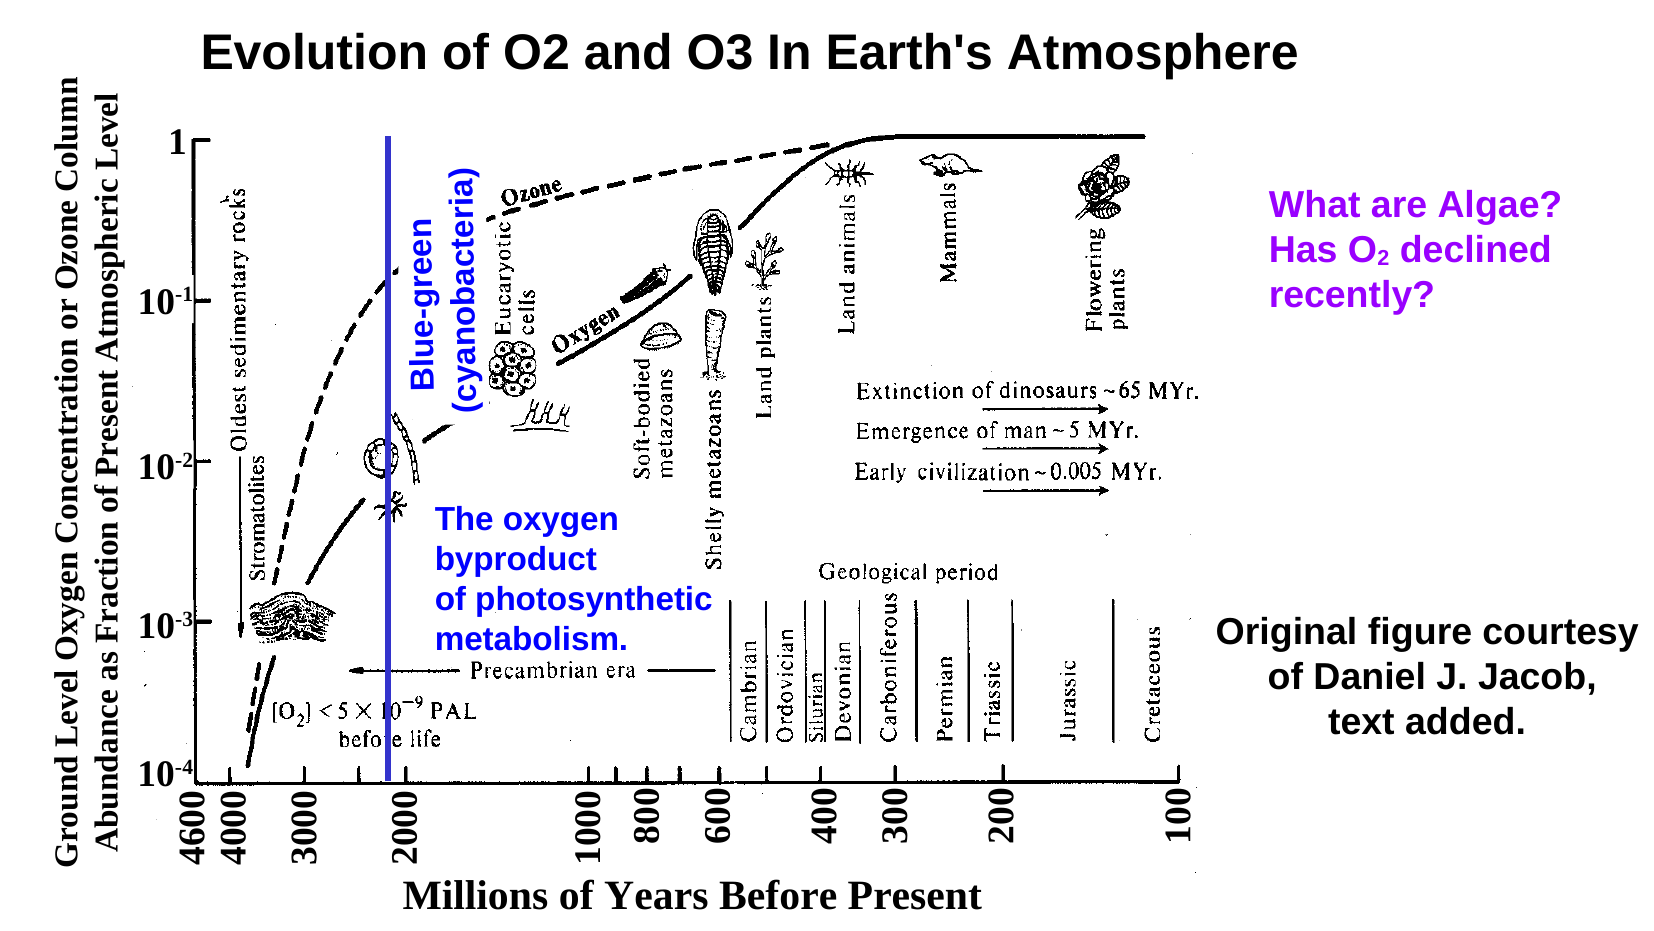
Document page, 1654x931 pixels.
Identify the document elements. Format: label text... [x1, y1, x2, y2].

text_box 1 [168, 115, 188, 164]
text_box Original figure courtesy of Daniel J. Jacob, text added. [1200, 599, 1654, 751]
text_box 300 [868, 787, 917, 845]
text_box 10-1 [137, 275, 194, 324]
text_box Blue-green Algae [396, 189, 442, 420]
text_box 3000 [277, 790, 326, 866]
text_box Millions of Years Before Present [387, 859, 998, 926]
title Evolution of O2 and O3 In Earth's Atmosphere [0, 11, 1501, 87]
text_box 400 [797, 787, 846, 845]
text_box 600 [690, 787, 739, 845]
text_box 800 [620, 787, 669, 845]
text_box What are Algae? Has O2 declined recently? [1254, 172, 1613, 323]
text_box 10-3 [137, 599, 194, 648]
text_box Ground Level Oxygen Concentration or Ozone Column Abundance as Fraction of Present Atmospheric Level [36, 62, 132, 884]
text_box 10-4 [137, 747, 194, 796]
text_box 4600 [165, 790, 206, 866]
text_box (cyanobacteria) [438, 156, 490, 425]
text_box 10-2 [137, 440, 194, 489]
text_box 2000 [377, 790, 426, 866]
text_box The oxygen byproduct of photosynthetic metabolism. [419, 489, 782, 665]
text_box 200 [974, 787, 1023, 845]
text_box 100 [1151, 787, 1200, 845]
text_box 1000 [560, 790, 610, 866]
text_box 4000 [206, 790, 255, 866]
text_box [58, 117, 1214, 904]
